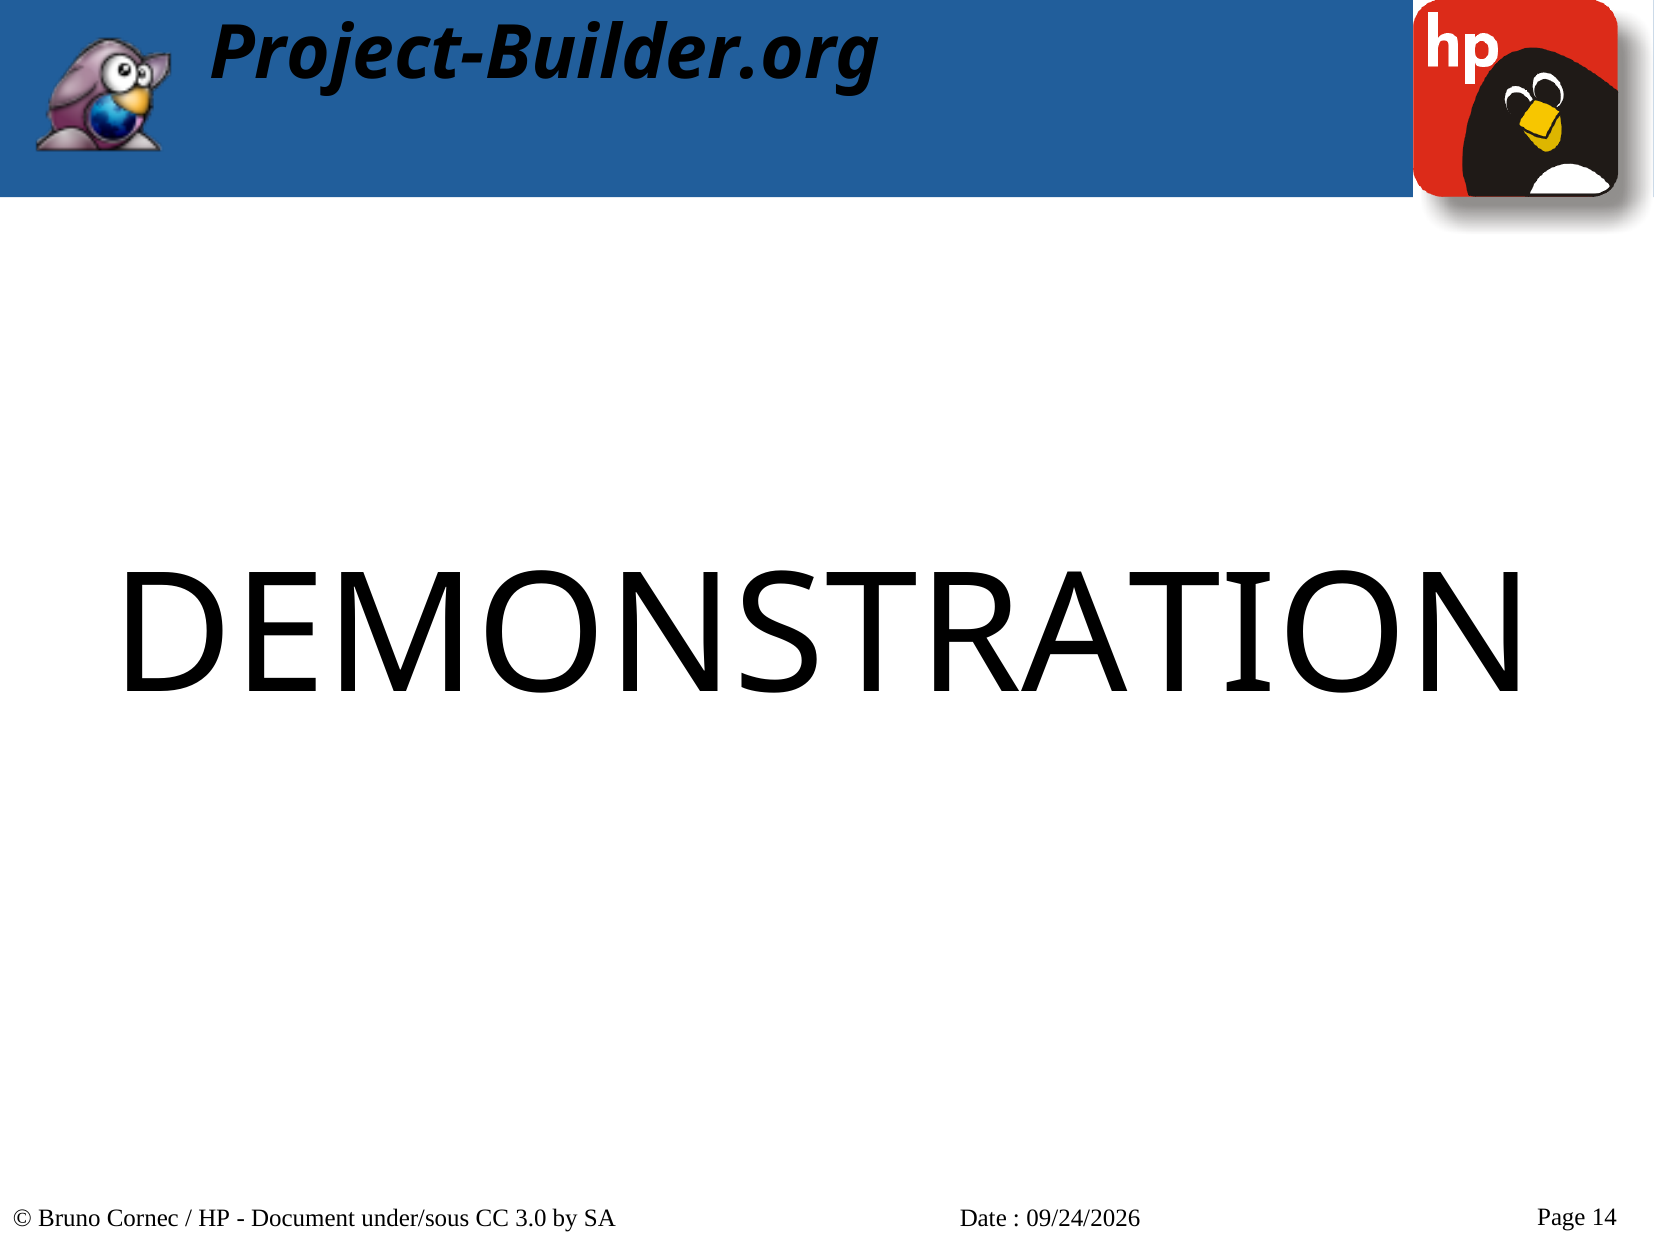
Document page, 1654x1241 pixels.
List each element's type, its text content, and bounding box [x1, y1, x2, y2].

picture [0, 0, 211, 199]
text_box DEMONSTRATION [111, 513, 1580, 708]
picture [1413, 0, 1654, 235]
